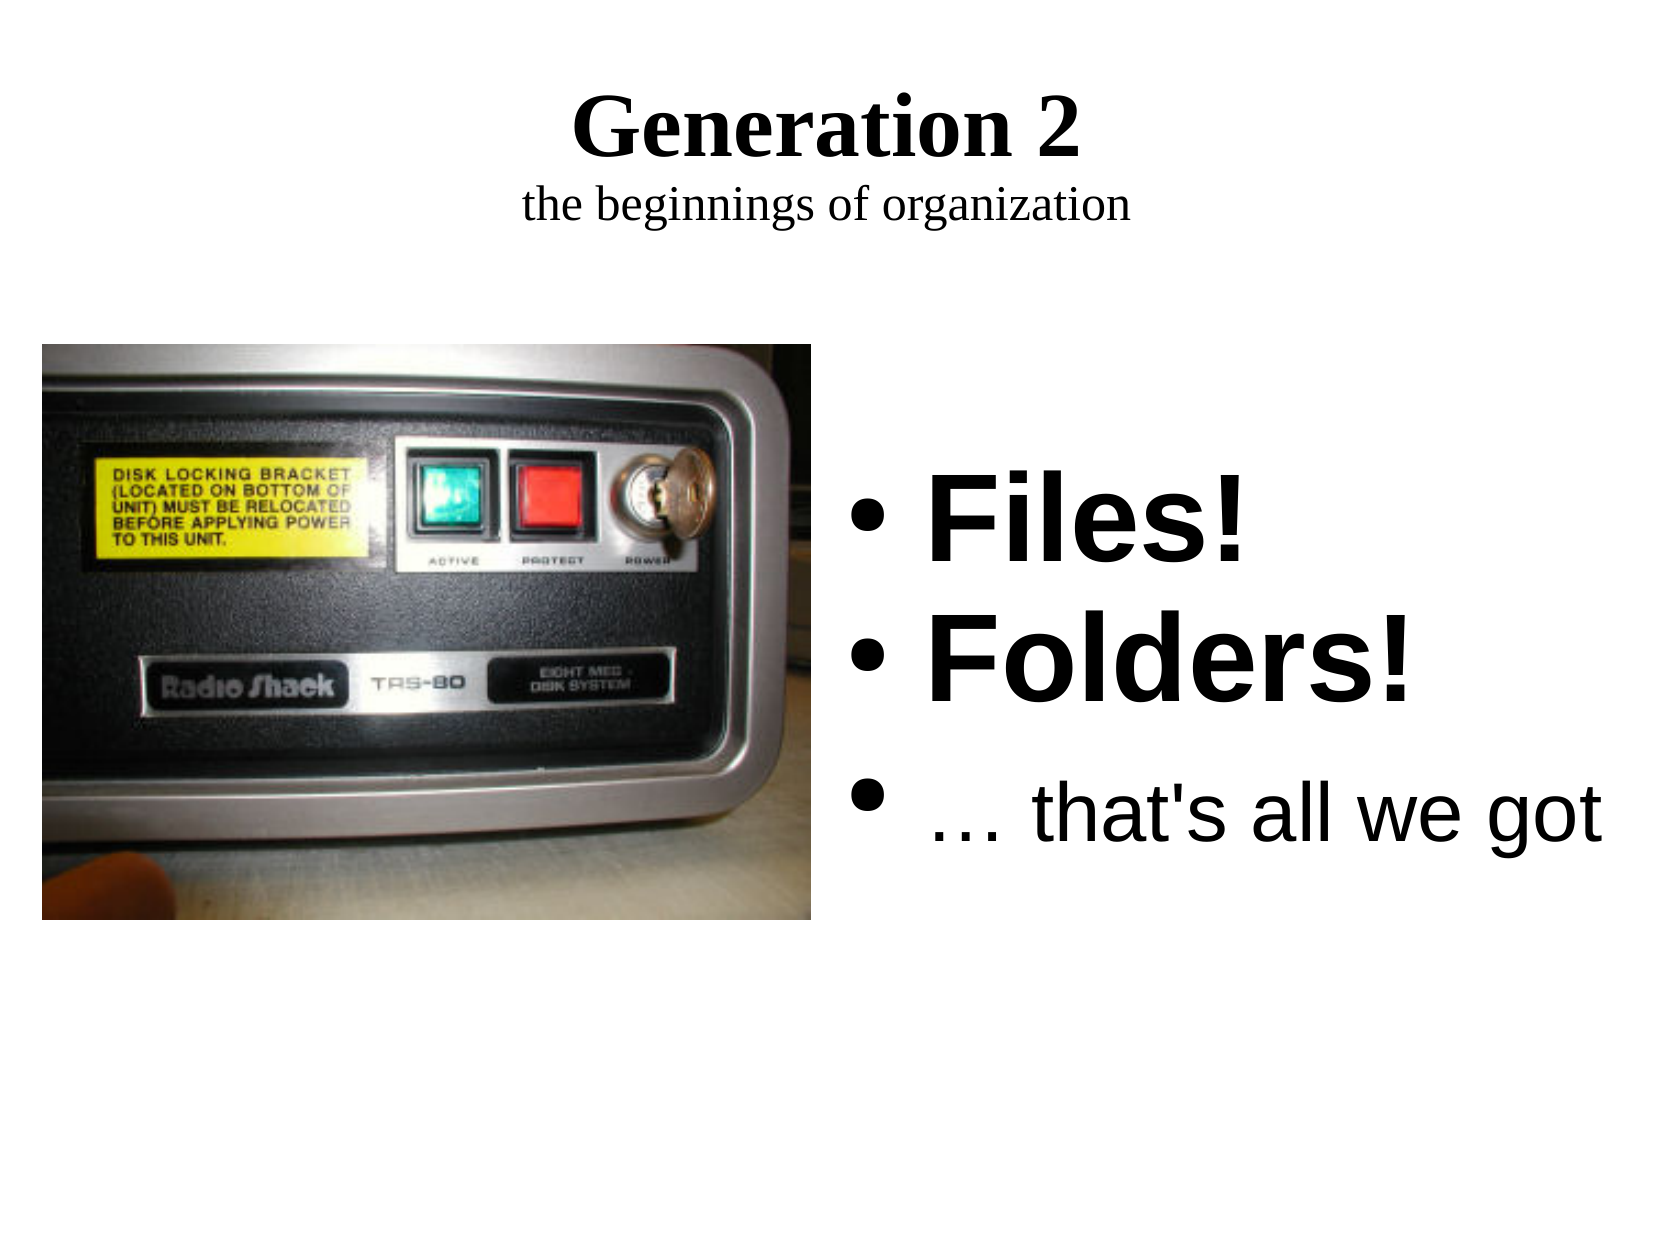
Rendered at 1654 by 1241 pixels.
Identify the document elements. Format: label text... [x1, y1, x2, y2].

table_header Files! Folders! … that's all we got [831, 441, 1635, 876]
picture [42, 344, 811, 920]
title Generation 2 the beginnings of organization [82, 49, 1571, 257]
